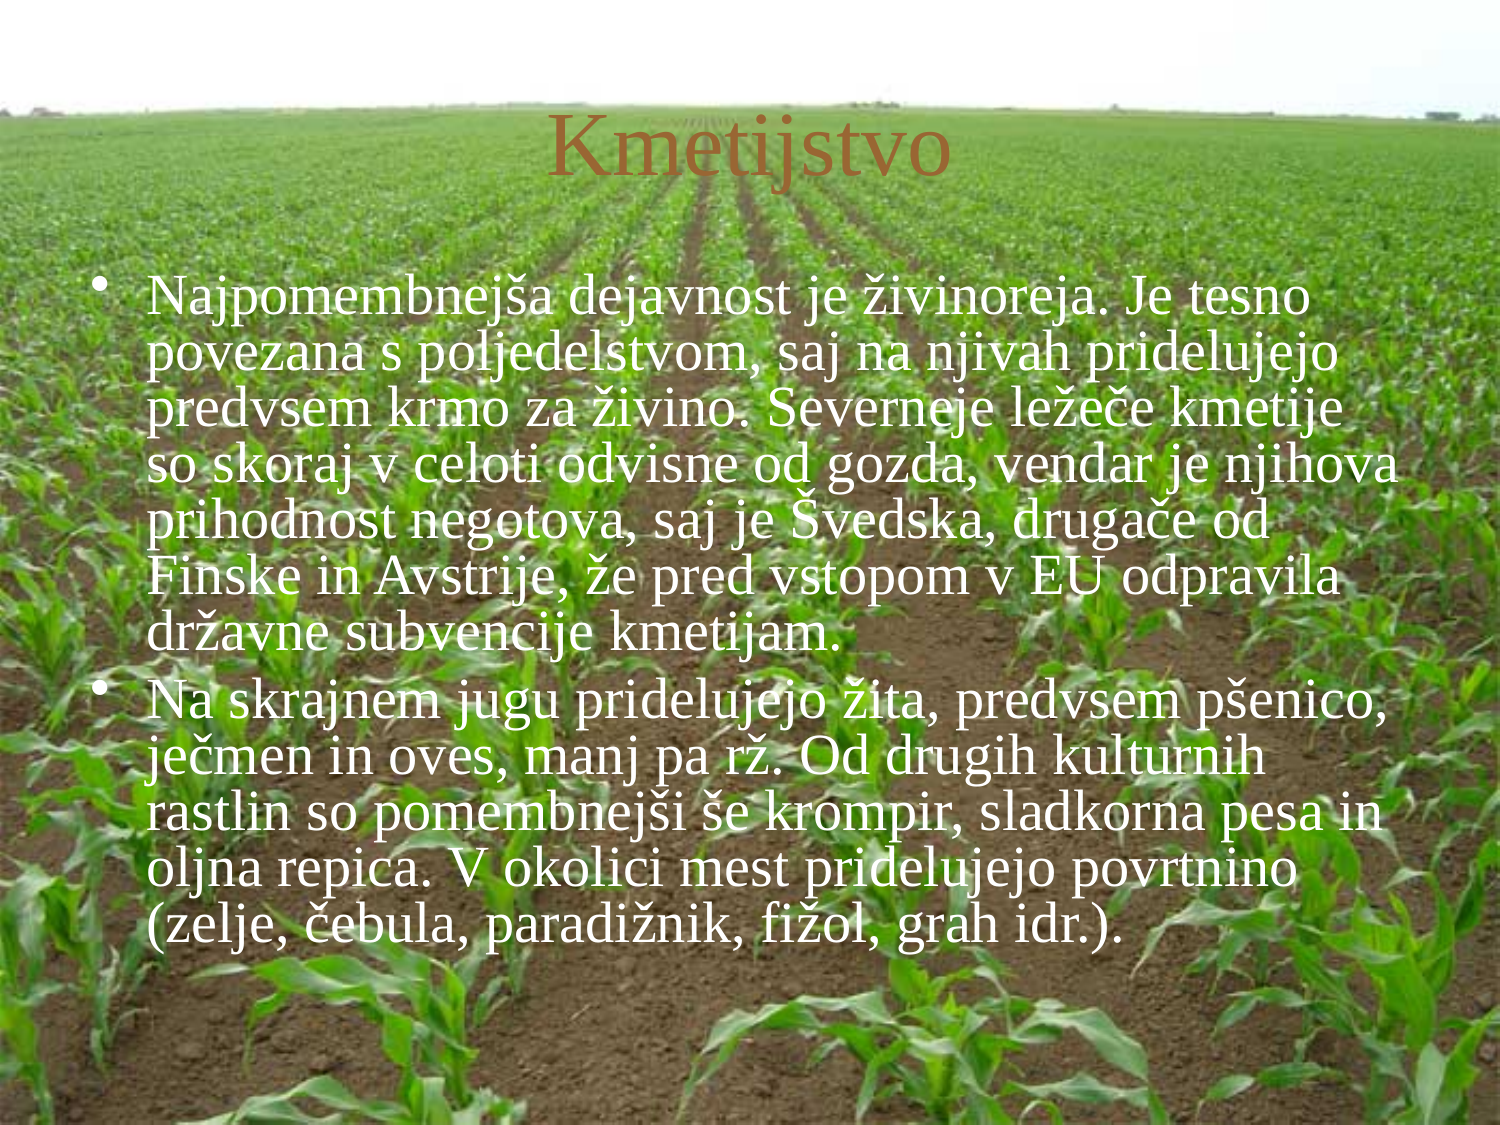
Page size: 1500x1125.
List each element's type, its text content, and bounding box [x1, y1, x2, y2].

picture [0, 0, 1500, 1125]
title Kmetijstvo [75, 45, 1425, 233]
list Najpomembnejša dejavnost je živinoreja. Je tesno povezana s poljedelstvom, saj na njivah pridelujejo predvsem krmo za živino. Severneje ležeče kmetije so skoraj v celoti odvisne od gozda, vendar je njihova prihodnost negotova, saj je Švedska, drugače od Finske in Avstrije, že pred vstopom v EU odpravila državne subvencije kmetijam. Na skrajnem jugu pridelujejo žita, predvsem pšenico, ječmen in oves, manj pa rž. Od drugih kulturnih rastlin so pomembnejši še krompir, sladkorna pesa in oljna repica. V okolici mest pridelujejo povrtnino (zelje, čebula, paradižnik, fižol, grah idr.). [75, 262, 1425, 1005]
